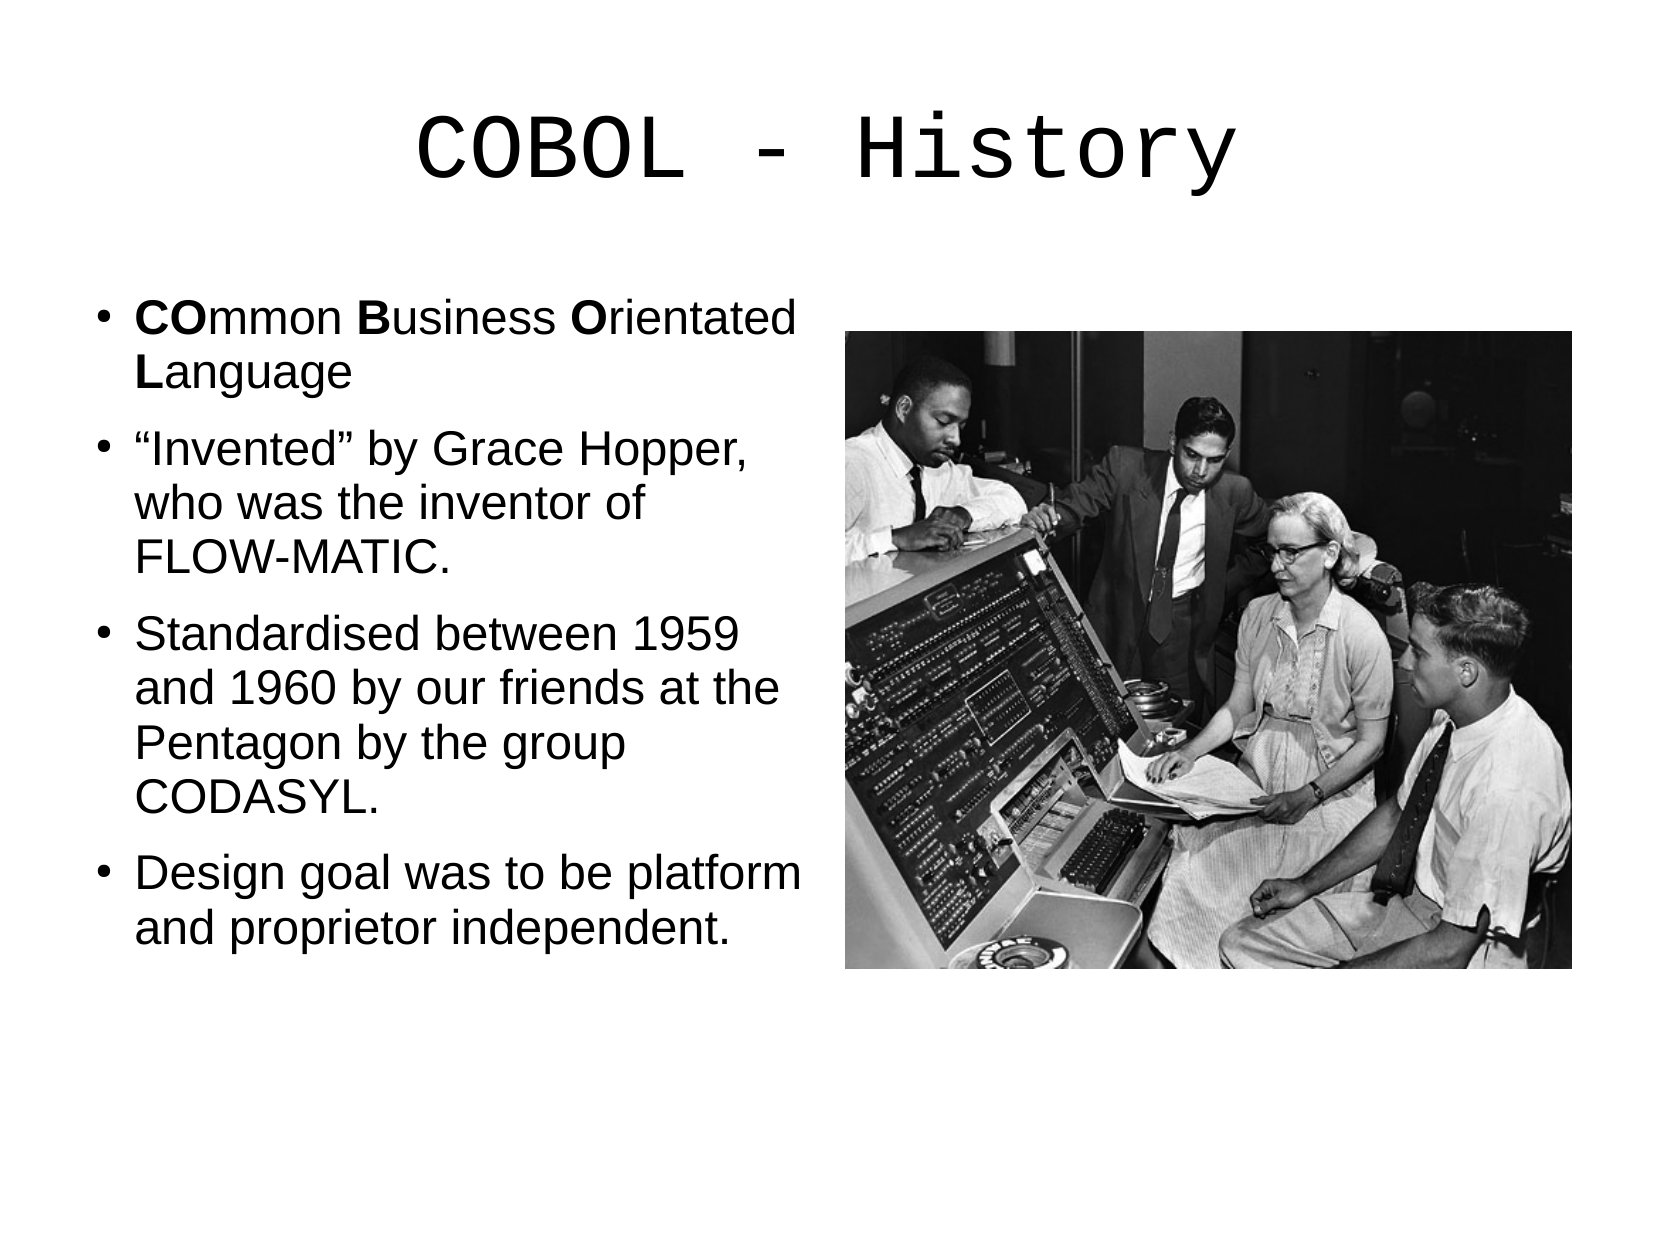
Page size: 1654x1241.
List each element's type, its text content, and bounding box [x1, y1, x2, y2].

title COBOL - History [82, 49, 1571, 257]
list COmmon Business Orientated Language “Invented” by Grace Hopper, who was the inventor of FLOW-MATIC. Standardised between 1959 and 1960 by our friends at the Pentagon by the group CODASYL. Design goal was to be platform and proprietor independent. [82, 290, 809, 1010]
picture [845, 331, 1572, 969]
